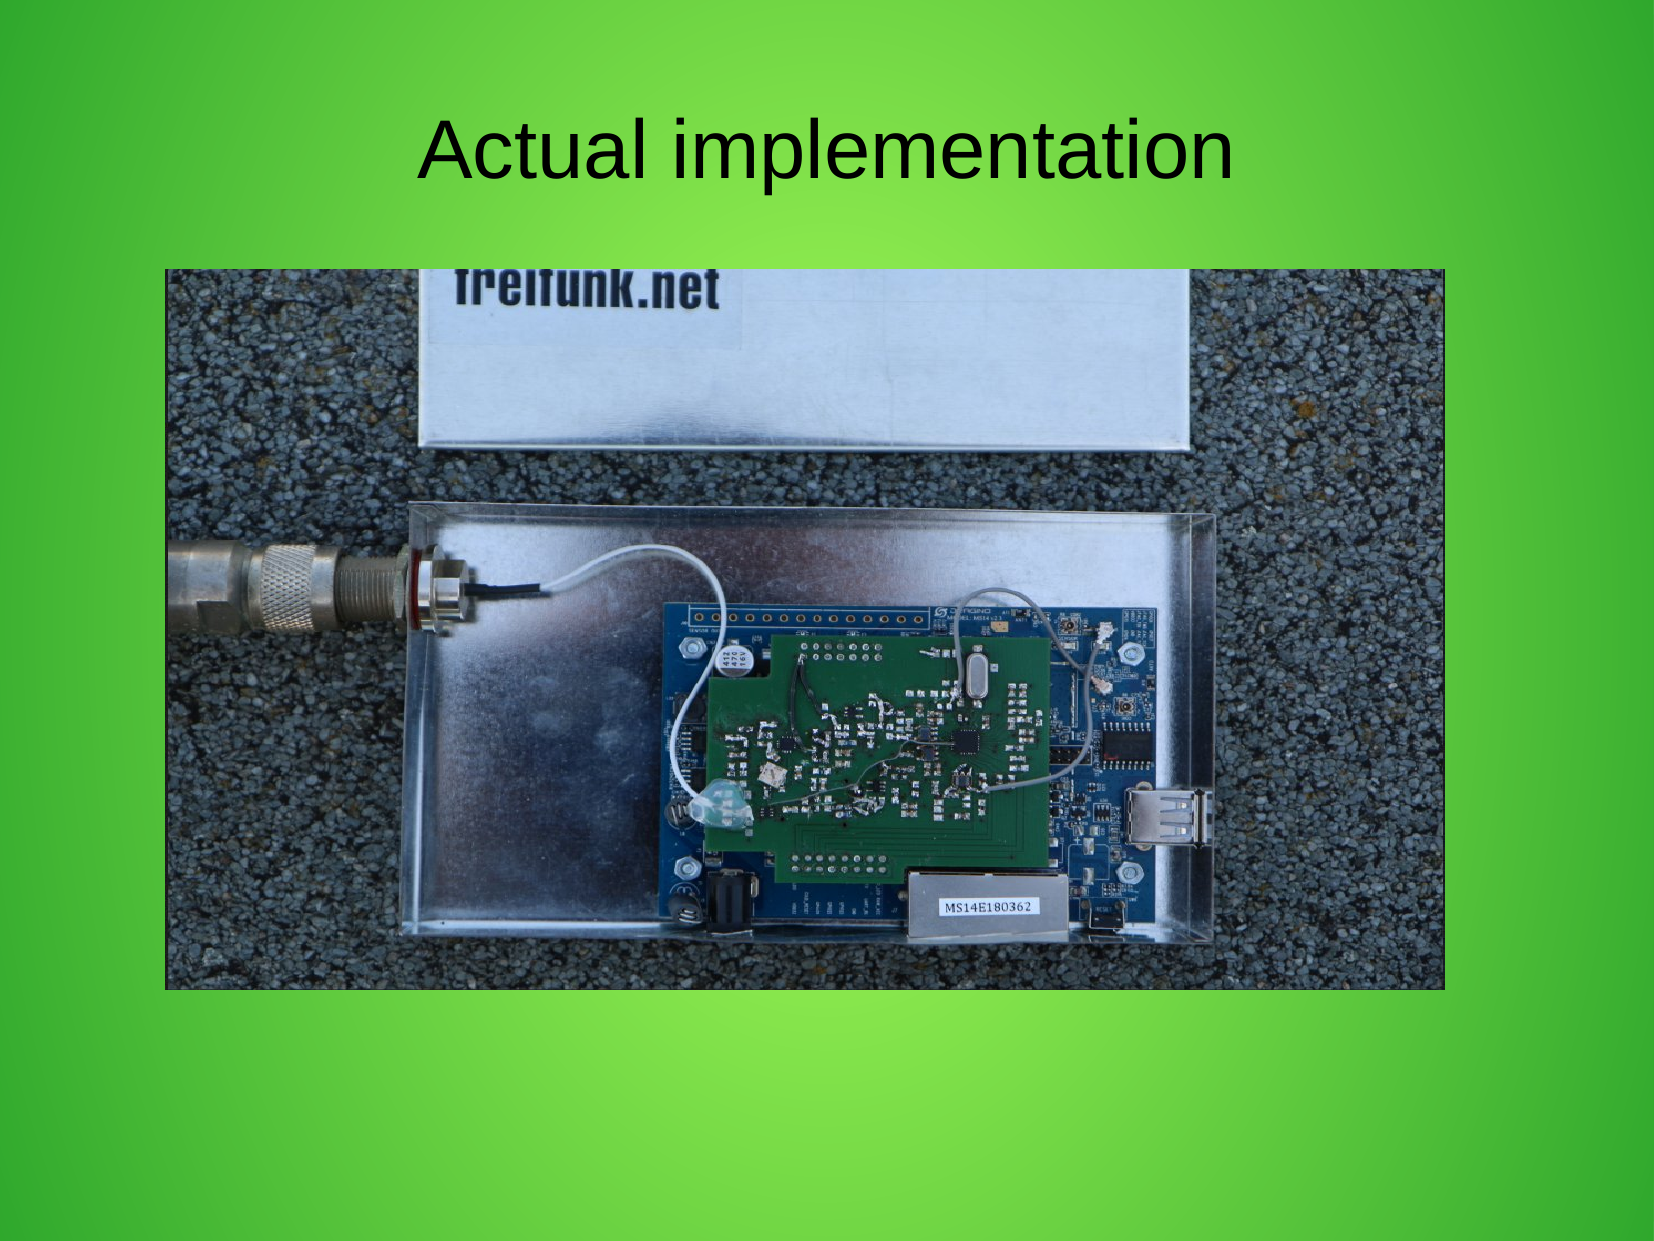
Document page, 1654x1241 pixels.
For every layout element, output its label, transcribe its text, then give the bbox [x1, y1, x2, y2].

picture [165, 269, 1445, 990]
title Actual implementation [82, 47, 1571, 252]
